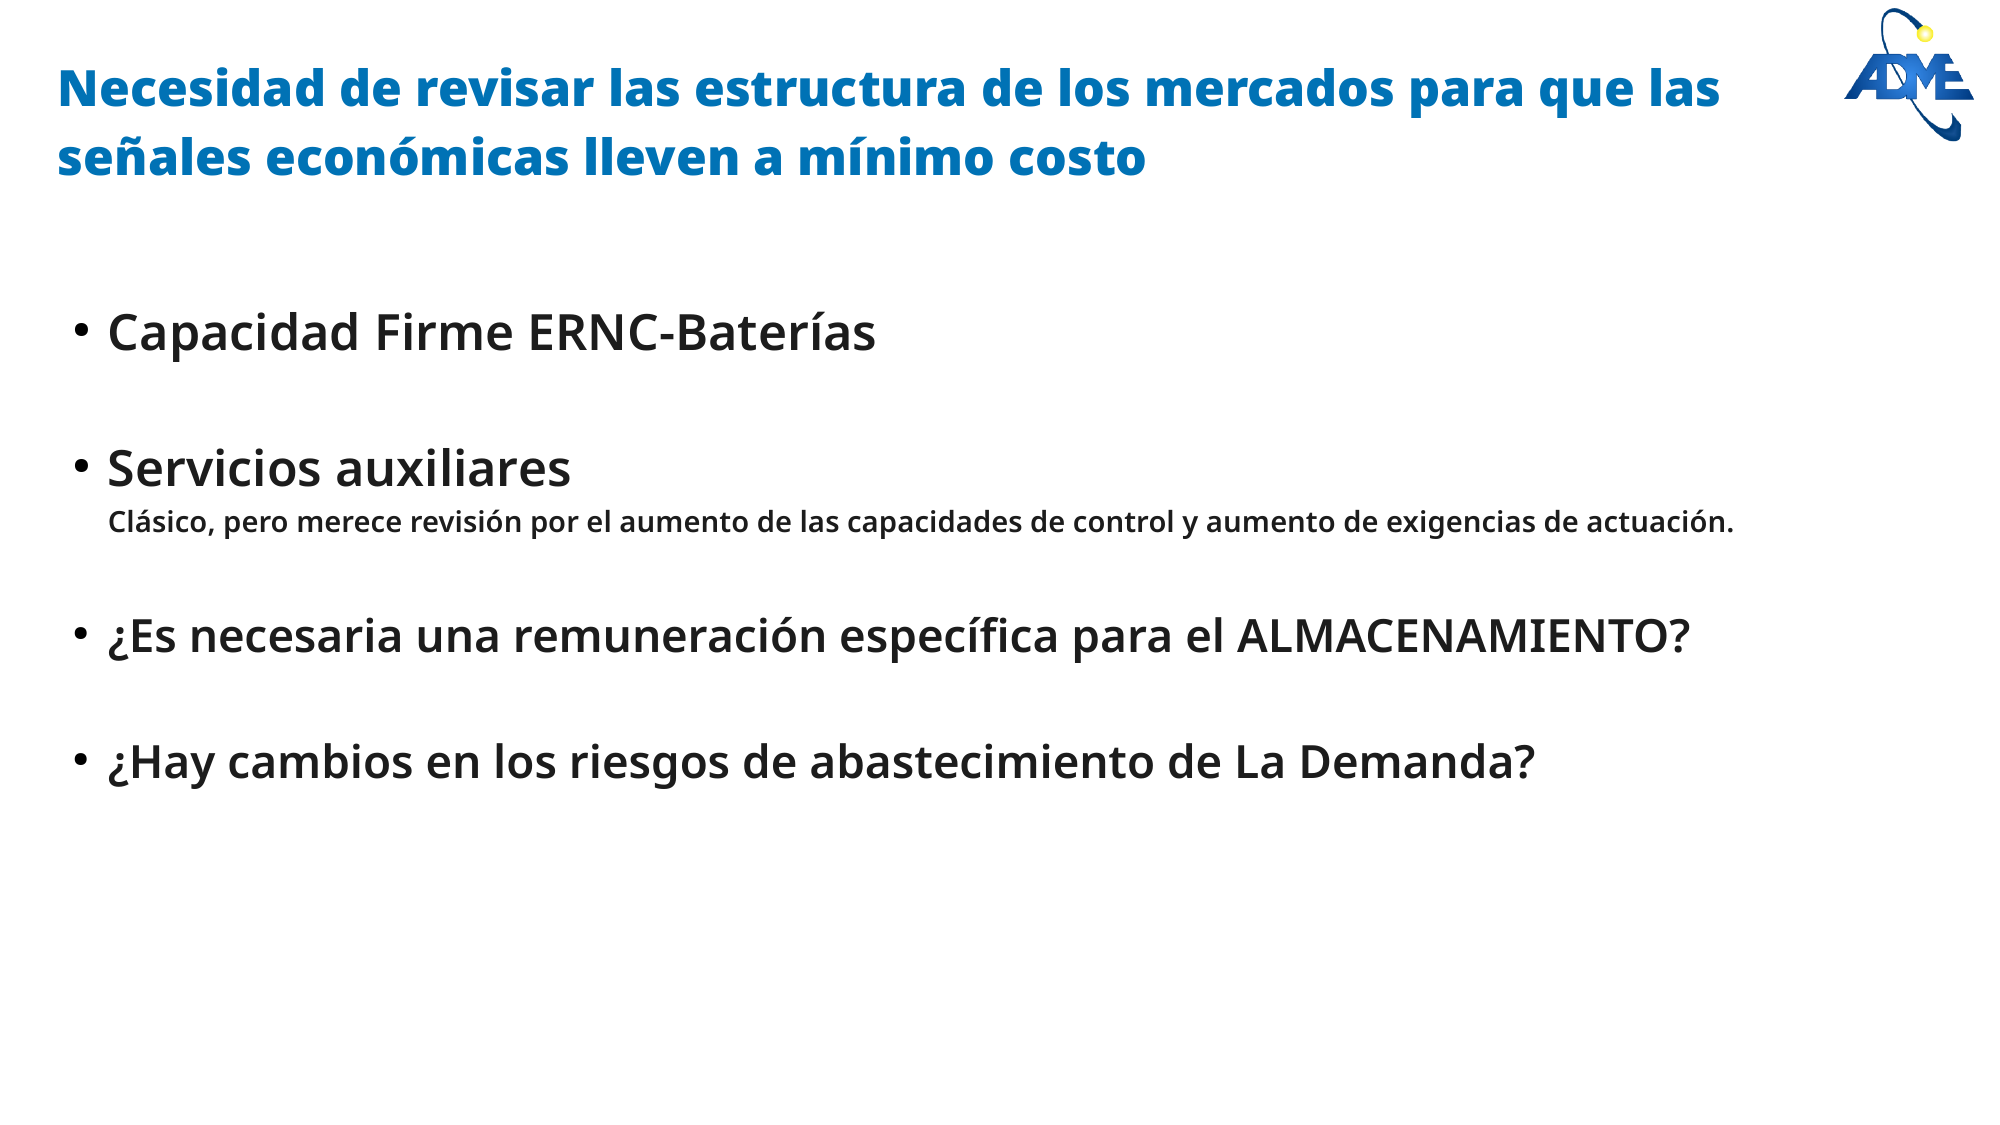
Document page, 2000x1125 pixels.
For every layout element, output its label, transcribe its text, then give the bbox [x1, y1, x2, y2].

picture [1844, 8, 1978, 144]
list Capacidad Firme ERNC-Baterías Servicios auxiliares Clásico, pero merece revisión por el aumento de las capacidades de control y aumento de exigencias de actuación. ¿Es necesaria una remuneración específica para el ALMACENAMIENTO? ¿Hay cambios en los riesgos de abastecimiento de La Demanda? [72, 228, 1894, 992]
title Necesidad de revisar las estructura de los mercados para que las señales económicas lleven a mínimo costo [57, 53, 1765, 188]
